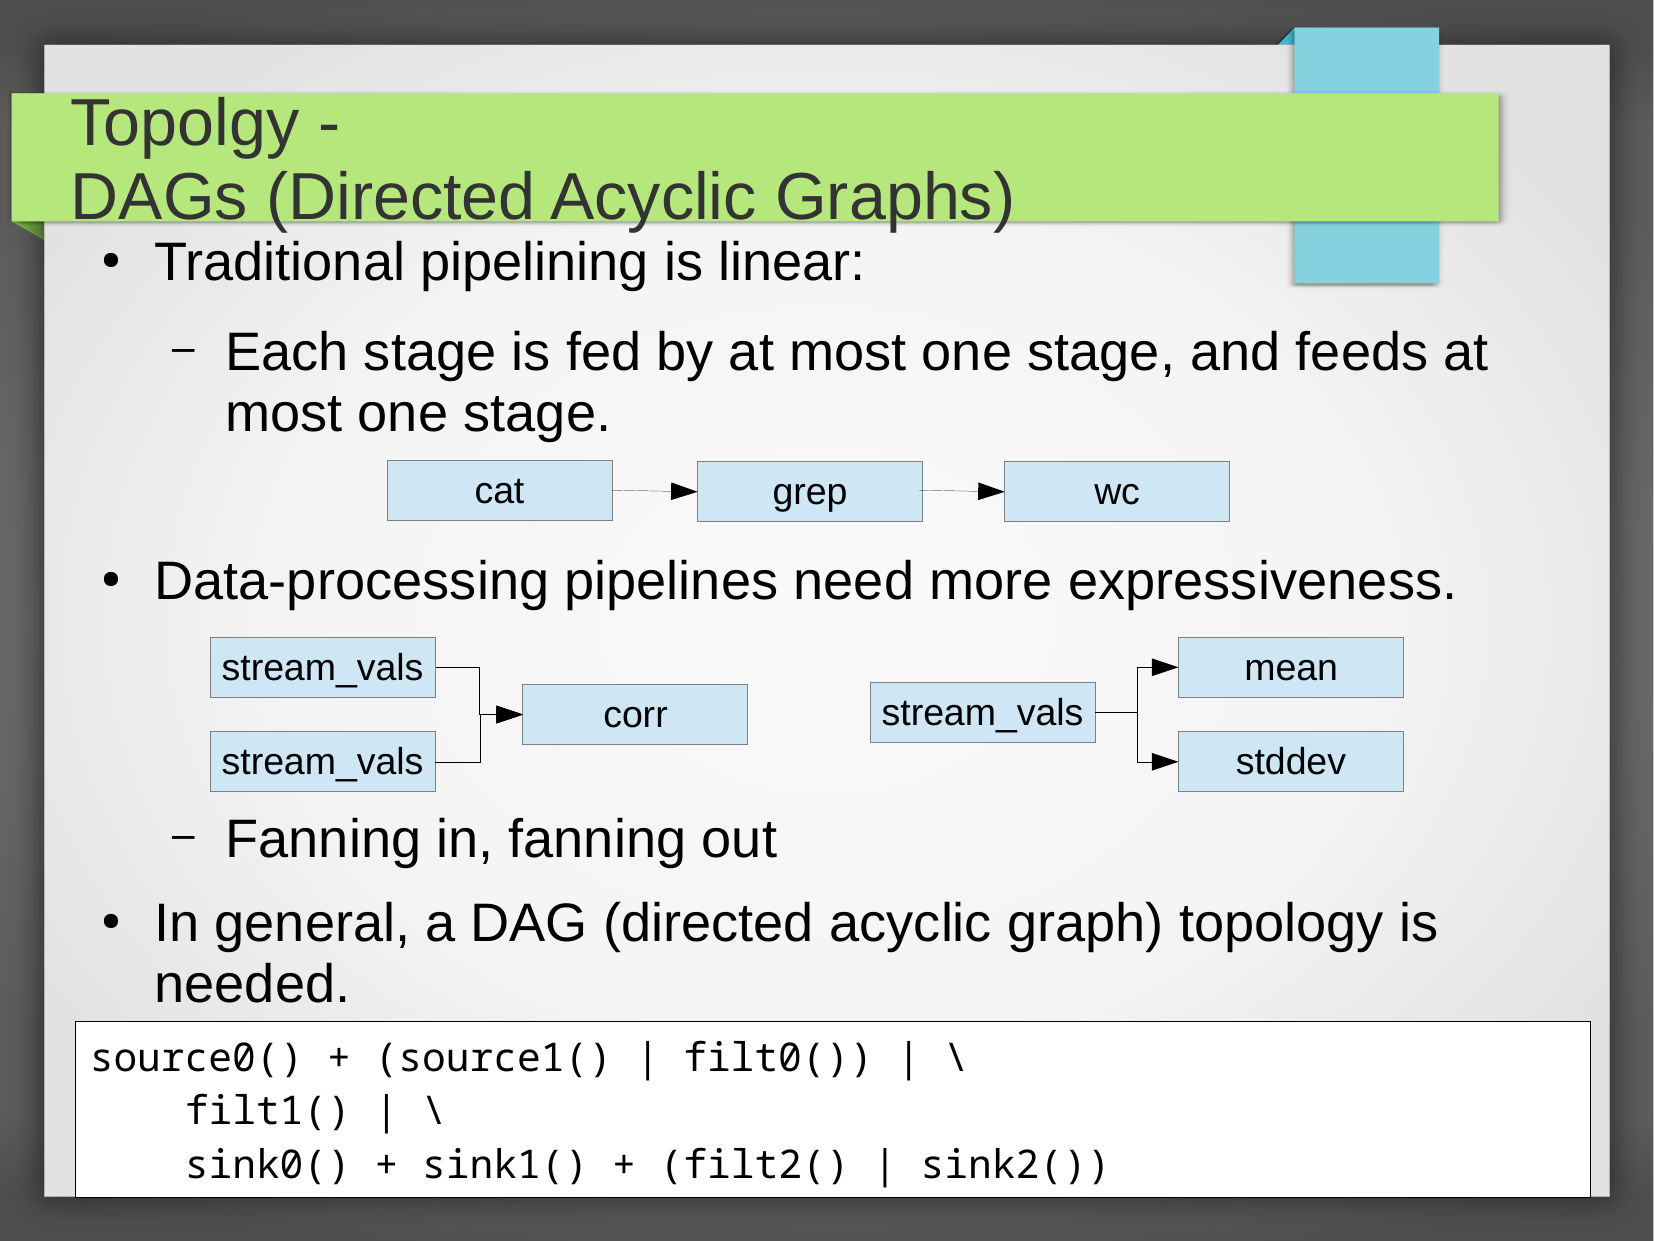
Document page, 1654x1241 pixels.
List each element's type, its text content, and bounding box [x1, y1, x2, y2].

text_box stream_vals [210, 731, 436, 792]
text_box stream_vals [210, 637, 436, 698]
text_box mean [1178, 637, 1404, 698]
list Traditional pipelining is linear: Each stage is fed by at most one stage, and feeds at most one stage. Data-processing pipelines need more expressiveness. Fanning in, fanning out In general, a DAG (directed acyclic graph) topology is needed. [83, 231, 1539, 1021]
text_box source0() + (source1() | filt0()) | \ filt1() | \ sink0() + sink1() + (filt2() | sink2()) [75, 1021, 1591, 1155]
text_box stream_vals [870, 682, 1096, 743]
text_box cat [387, 460, 613, 521]
title Topolgy - DAGs (Directed Acyclic Graphs) [70, 85, 1229, 234]
text_box wc [1004, 461, 1230, 522]
text_box corr [522, 684, 748, 745]
picture [0, 0, 1654, 1241]
text_box stddev [1178, 731, 1404, 792]
text_box grep [697, 461, 923, 522]
